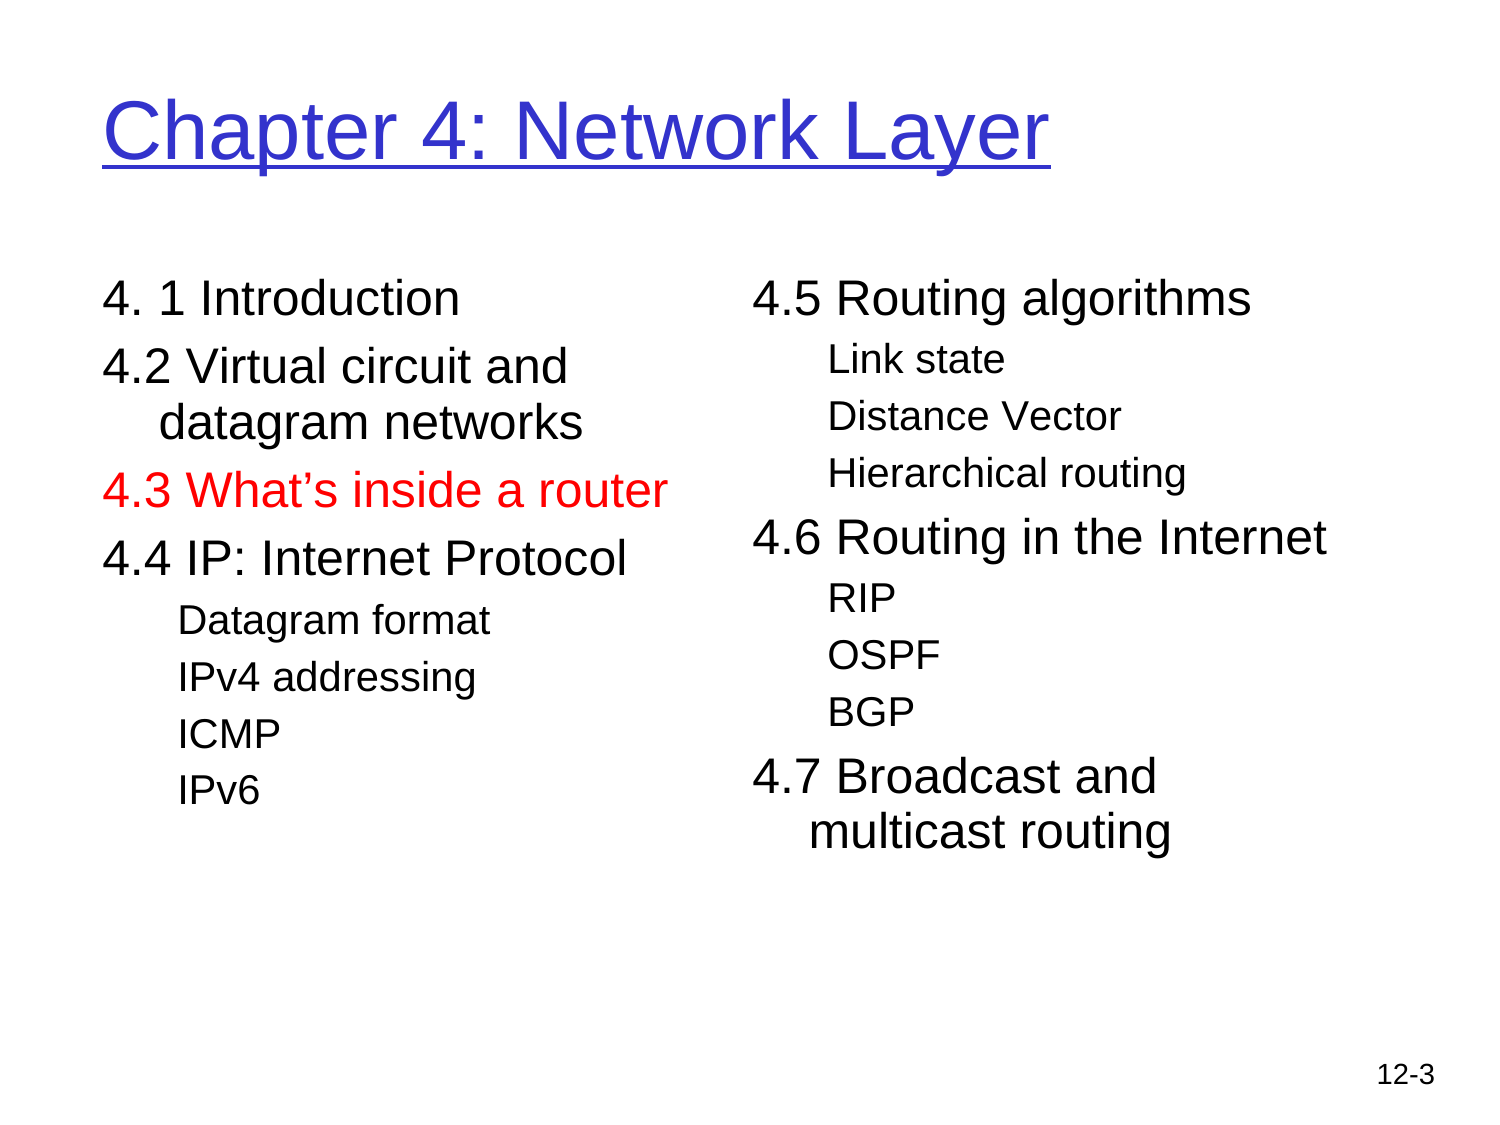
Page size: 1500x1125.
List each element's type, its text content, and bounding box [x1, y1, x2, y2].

list 4. 1 Introduction 4.2 Virtual circuit and datagram networks 4.3 What’s inside a router 4.4 IP: Internet Protocol Datagram format IPv4 addressing ICMP IPv6 [87, 262, 713, 1026]
title Chapter 4: Network Layer [87, 37, 1363, 225]
list 4.5 Routing algorithms Link state Distance Vector Hierarchical routing 4.6 Routing in the Internet RIP OSPF BGP 4.7 Broadcast and multicast routing [737, 262, 1363, 1026]
